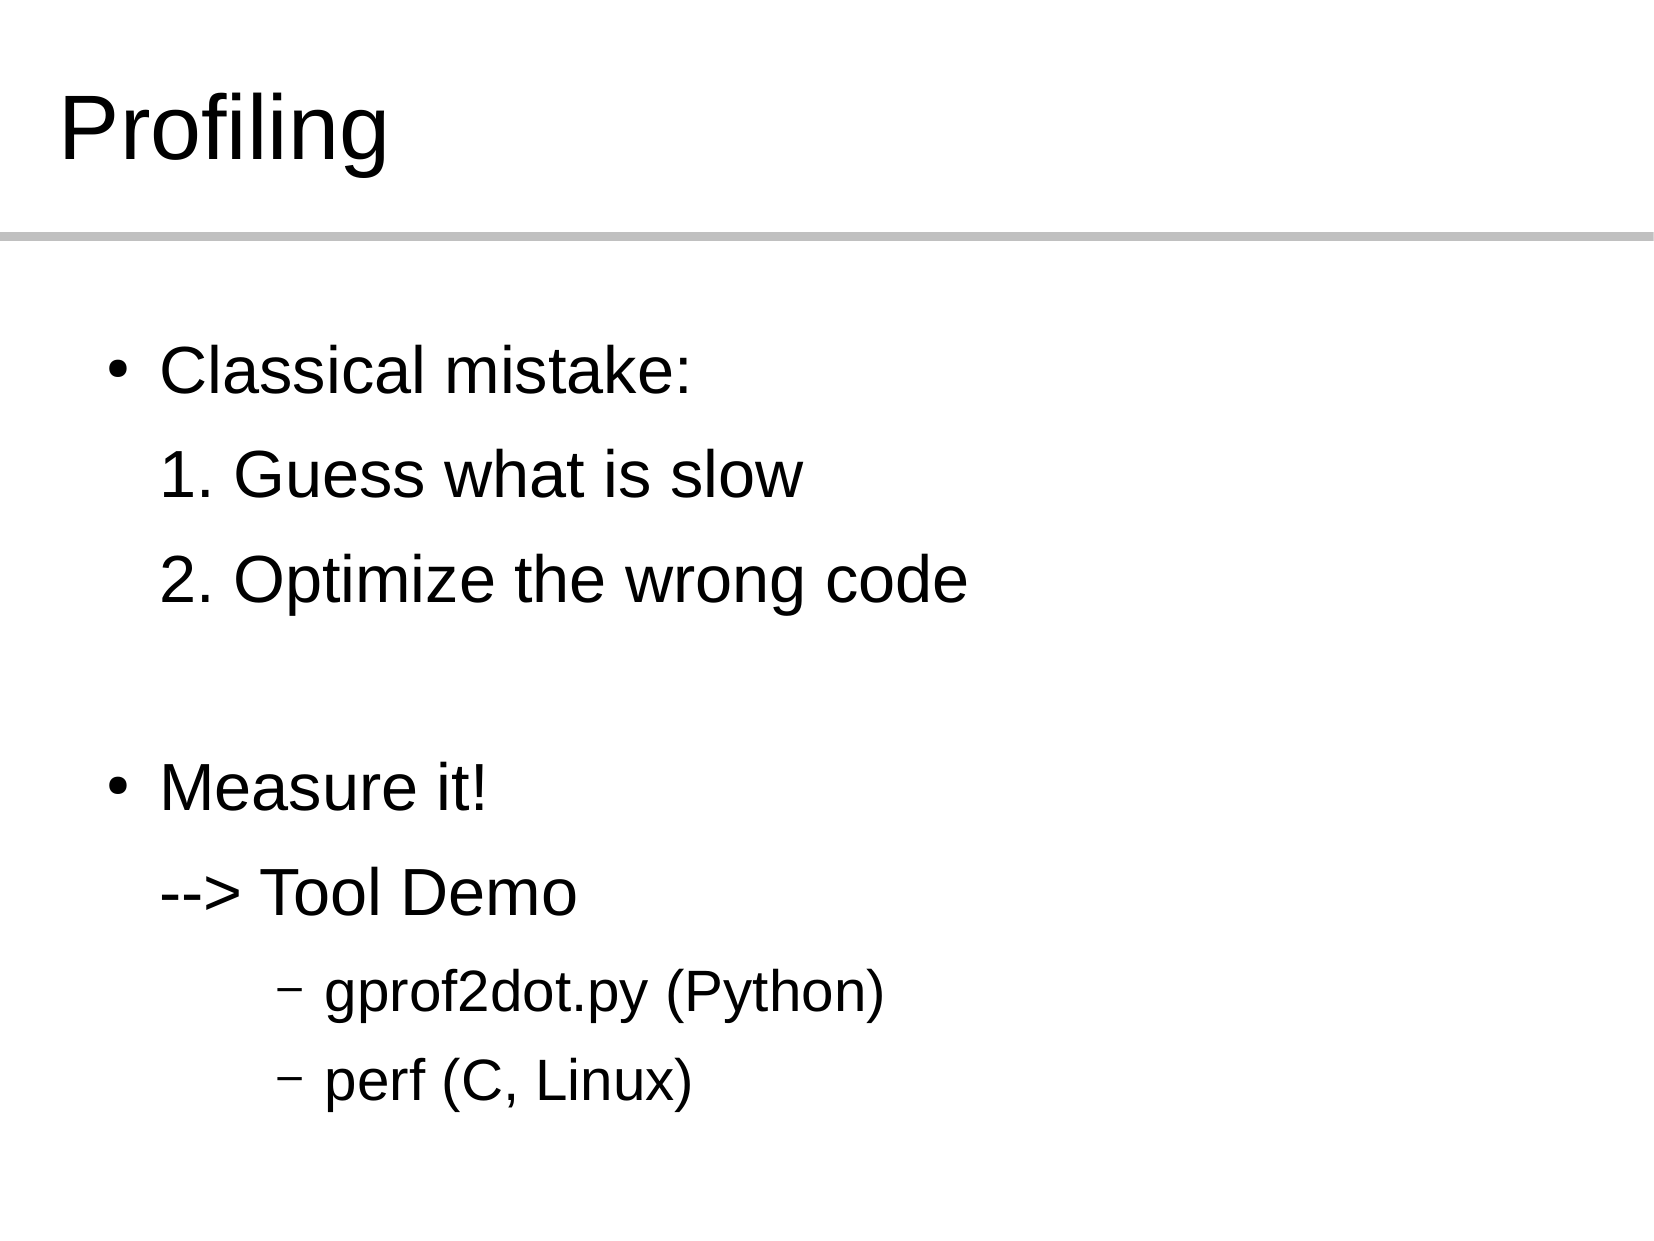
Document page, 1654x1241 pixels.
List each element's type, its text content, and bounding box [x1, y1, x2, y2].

list Classical mistake: 1. Guess what is slow 2. Optimize the wrong code Measure it! --> Tool Demo gprof2dot.py (Python) perf (C, Linux) [88, 333, 1571, 1152]
title Profiling [59, 49, 1595, 207]
